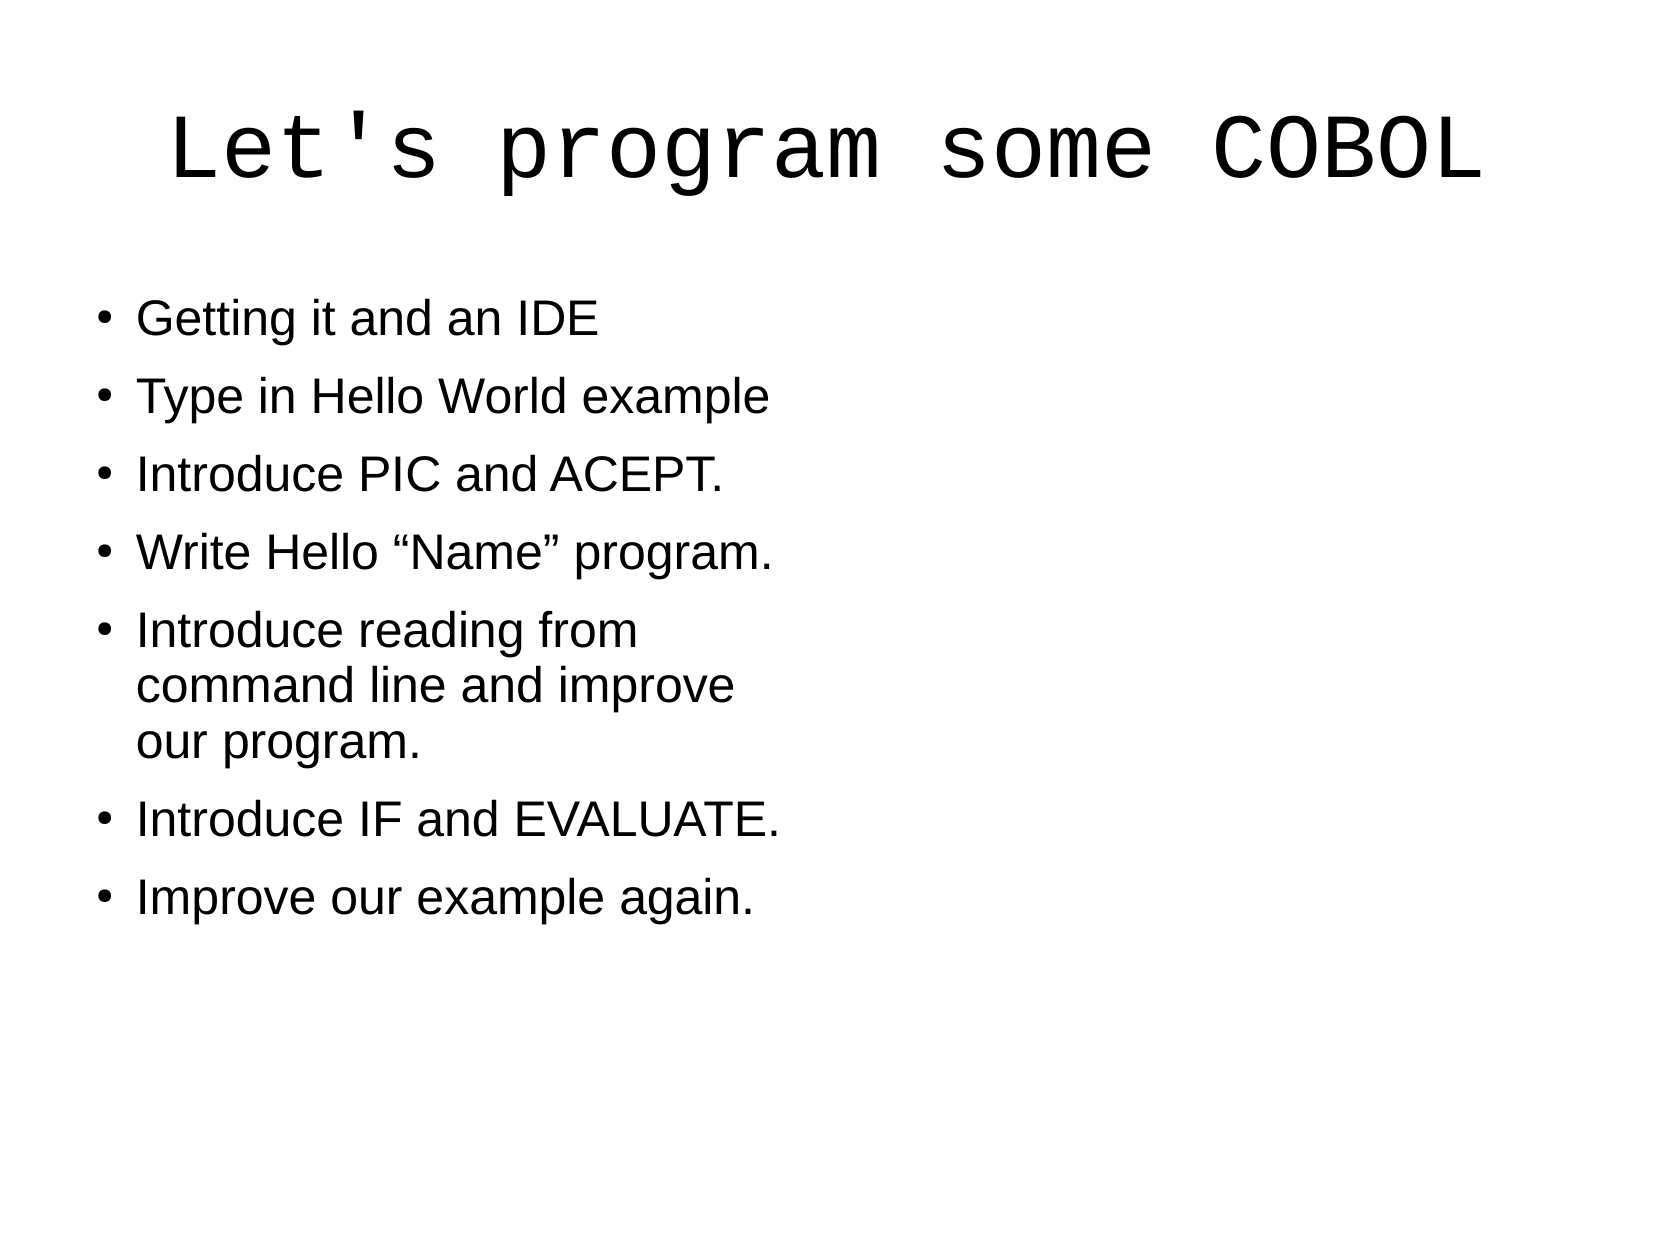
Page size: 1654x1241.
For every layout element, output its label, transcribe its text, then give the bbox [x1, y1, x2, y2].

title Let's program some COBOL [82, 49, 1571, 257]
list Getting it and an IDE Type in Hello World example Introduce PIC and ACEPT. Write Hello “Name” program. Introduce reading from command line and improve our program. Introduce IF and EVALUATE. Improve our example again. [82, 290, 809, 1010]
